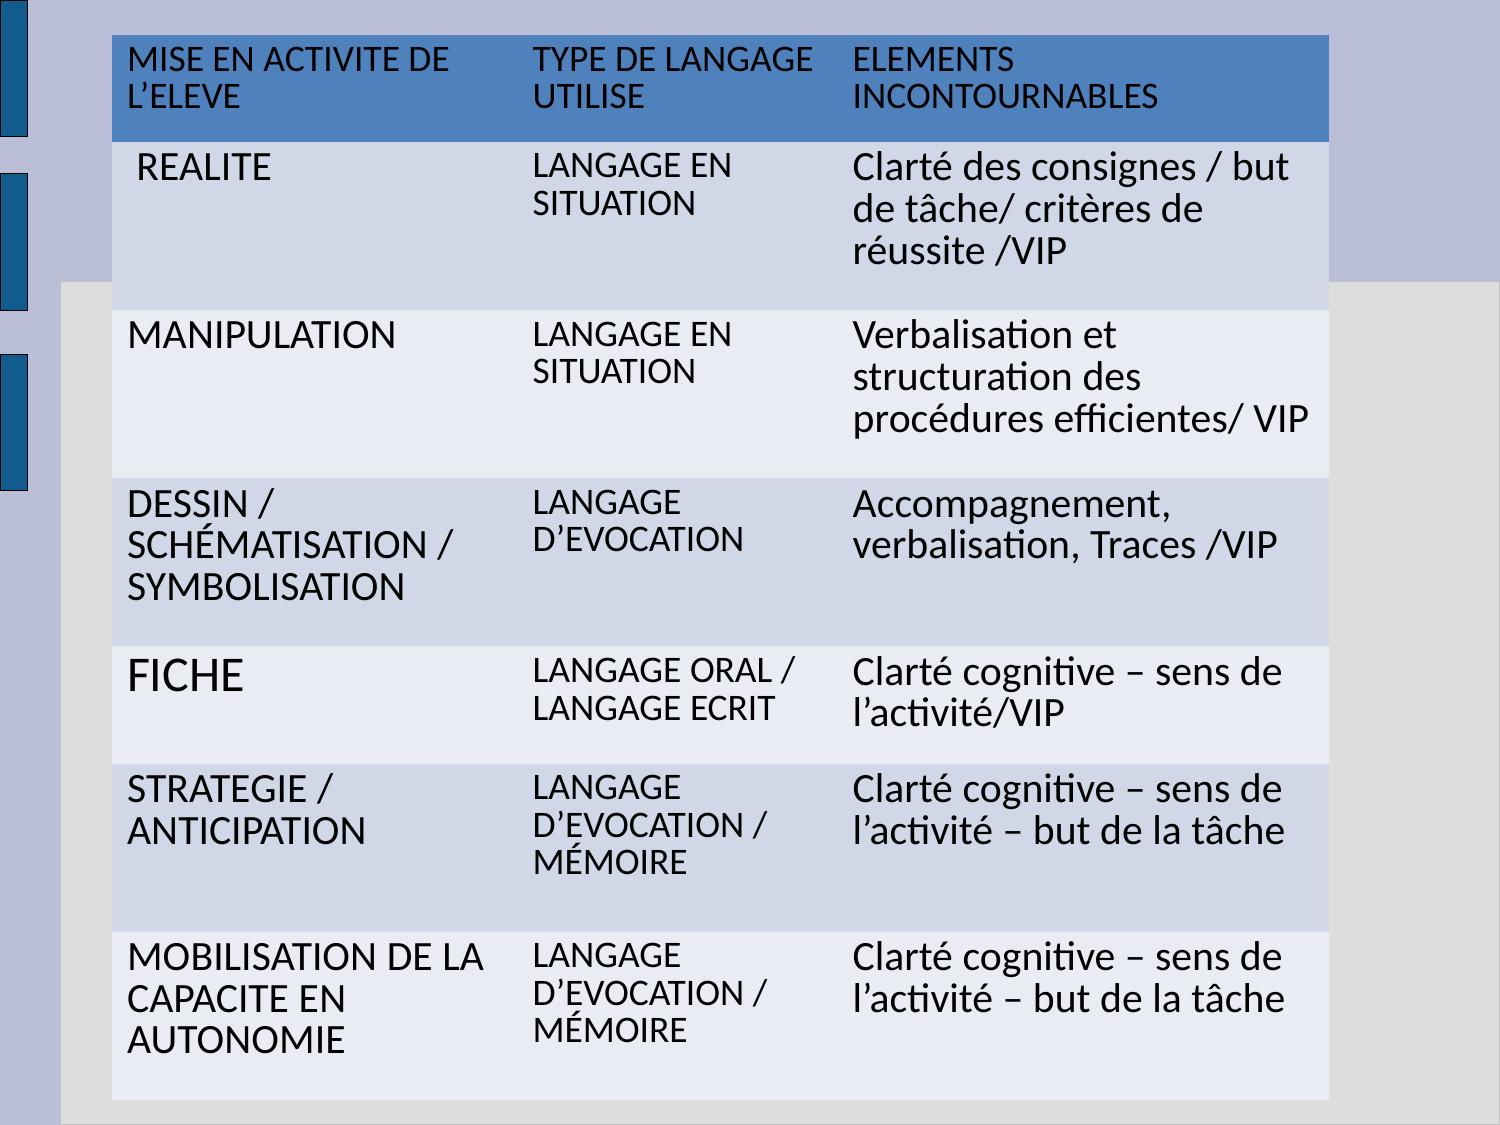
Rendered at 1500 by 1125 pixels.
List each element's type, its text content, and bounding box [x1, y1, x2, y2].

table_cell Clarté des consignes / but de tâche/ critères de réussite /VIP [838, 142, 1329, 310]
table_cell LANGAGE EN SITUATION [518, 310, 838, 478]
table_header ELEMENTS INCONTOURNABLES [838, 35, 1329, 142]
table_cell Clarté cognitive – sens de l’activité/VIP [838, 646, 1329, 764]
table_cell FICHE [112, 646, 518, 764]
table_cell LANGAGE D’EVOCATION [518, 478, 838, 646]
table_header TYPE DE LANGAGE UTILISE [518, 35, 838, 142]
table_cell LANGAGE EN SITUATION [518, 142, 838, 310]
table_cell Verbalisation et structuration des procédures efficientes/ VIP [838, 310, 1329, 478]
table_cell REALITE [112, 142, 518, 310]
table_cell LANGAGE D’EVOCATION / MÉMOIRE [518, 764, 838, 932]
table_cell LANGAGE ORAL / LANGAGE ECRIT [518, 646, 838, 764]
table_cell MOBILISATION DE LA CAPACITE EN AUTONOMIE [112, 932, 518, 1100]
table_cell Accompagnement, verbalisation, Traces /VIP [838, 478, 1329, 646]
table_cell STRATEGIE / ANTICIPATION [112, 764, 518, 932]
table_cell Clarté cognitive – sens de l’activité – but de la tâche [838, 932, 1329, 1100]
table_cell DESSIN / SCHÉMATISATION / SYMBOLISATION [112, 478, 518, 646]
table_header MISE EN ACTIVITE DE L’ELEVE [112, 35, 518, 142]
table_cell MANIPULATION [112, 310, 518, 478]
table_cell LANGAGE D’EVOCATION / MÉMOIRE [518, 932, 838, 1100]
table_cell Clarté cognitive – sens de l’activité – but de la tâche [838, 764, 1329, 932]
